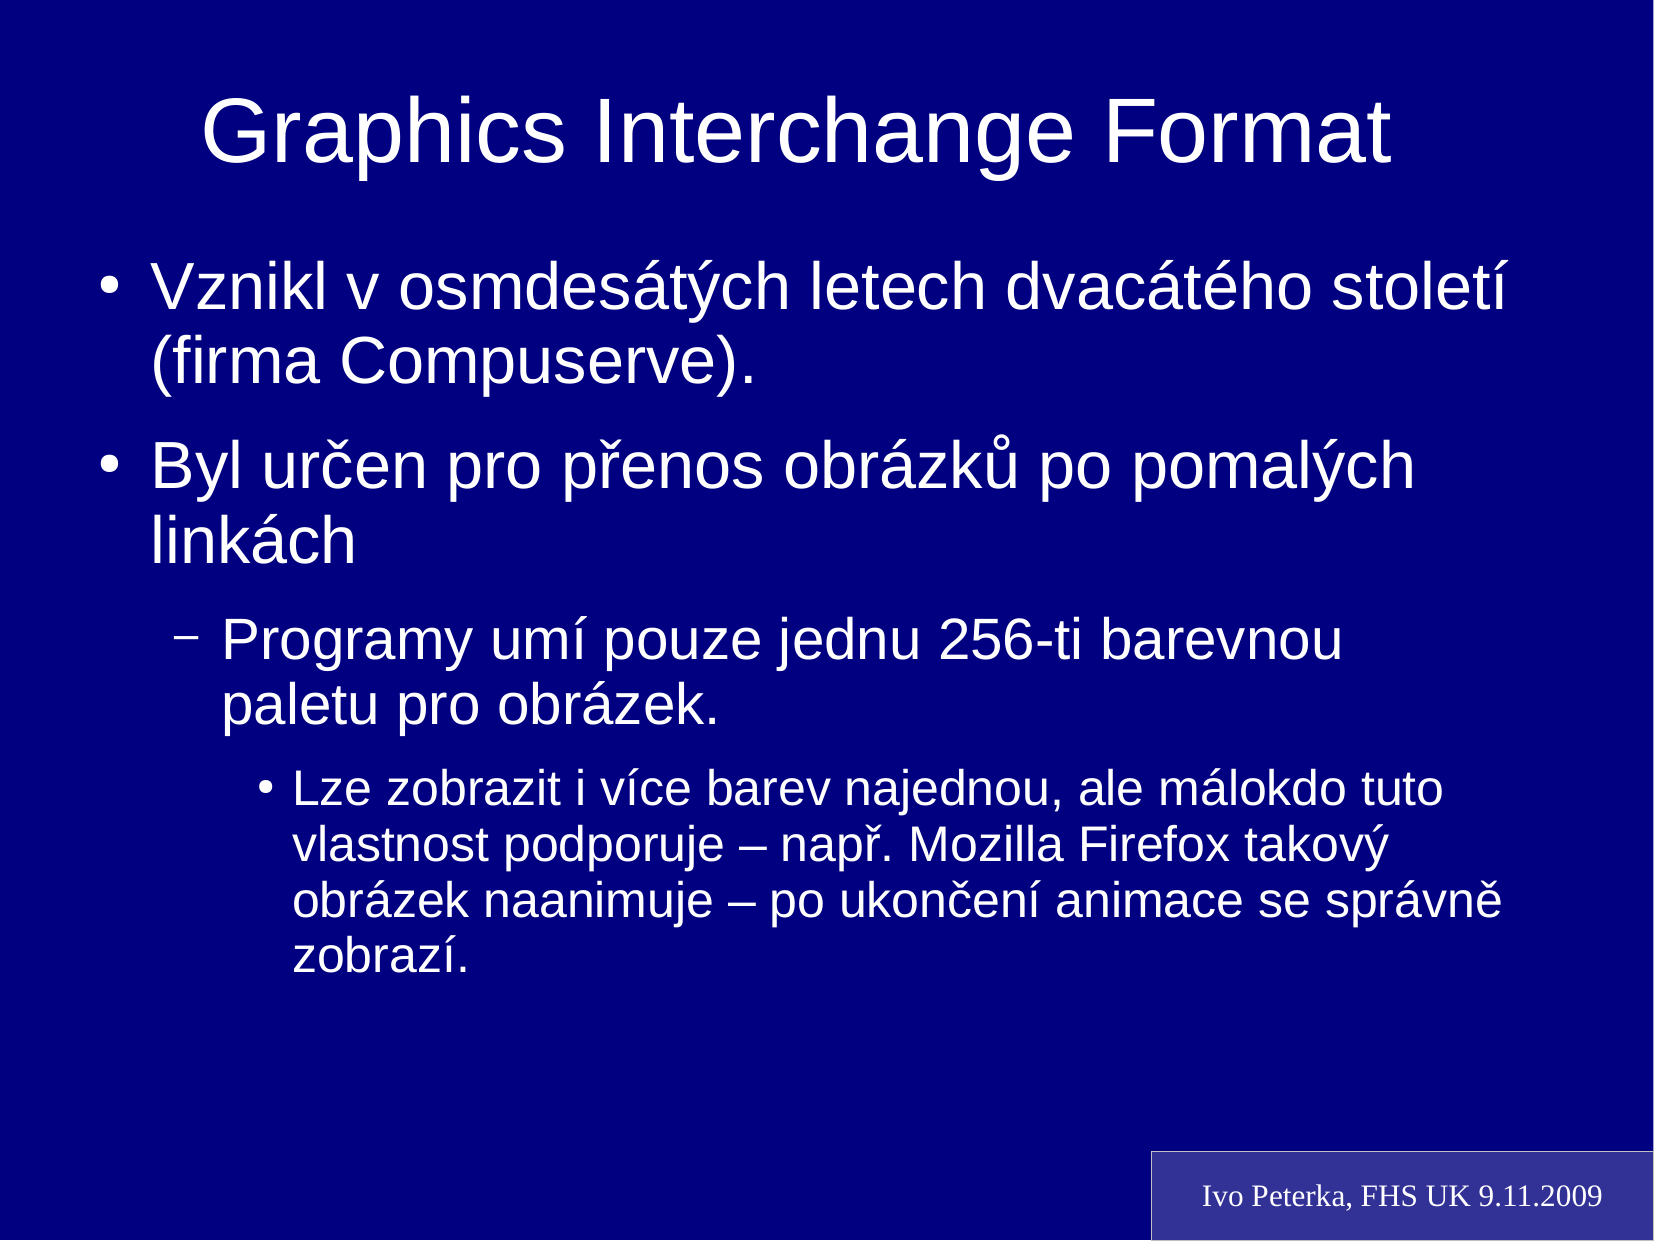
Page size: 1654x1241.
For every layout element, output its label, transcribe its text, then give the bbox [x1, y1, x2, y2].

title Graphics Interchange Format [79, 42, 1515, 220]
list Vznikl v osmdesátých letech dvacátého století (firma Compuserve). Byl určen pro přenos obrázků po pomalých linkách Programy umí pouze jednu 256-ti barevnou paletu pro obrázek. Lze zobrazit i více barev najednou, ale málokdo tuto vlastnost podporuje – např. Mozilla Firefox takový obrázek naanimuje – po ukončení animace se správně zobrazí. [79, 248, 1515, 984]
